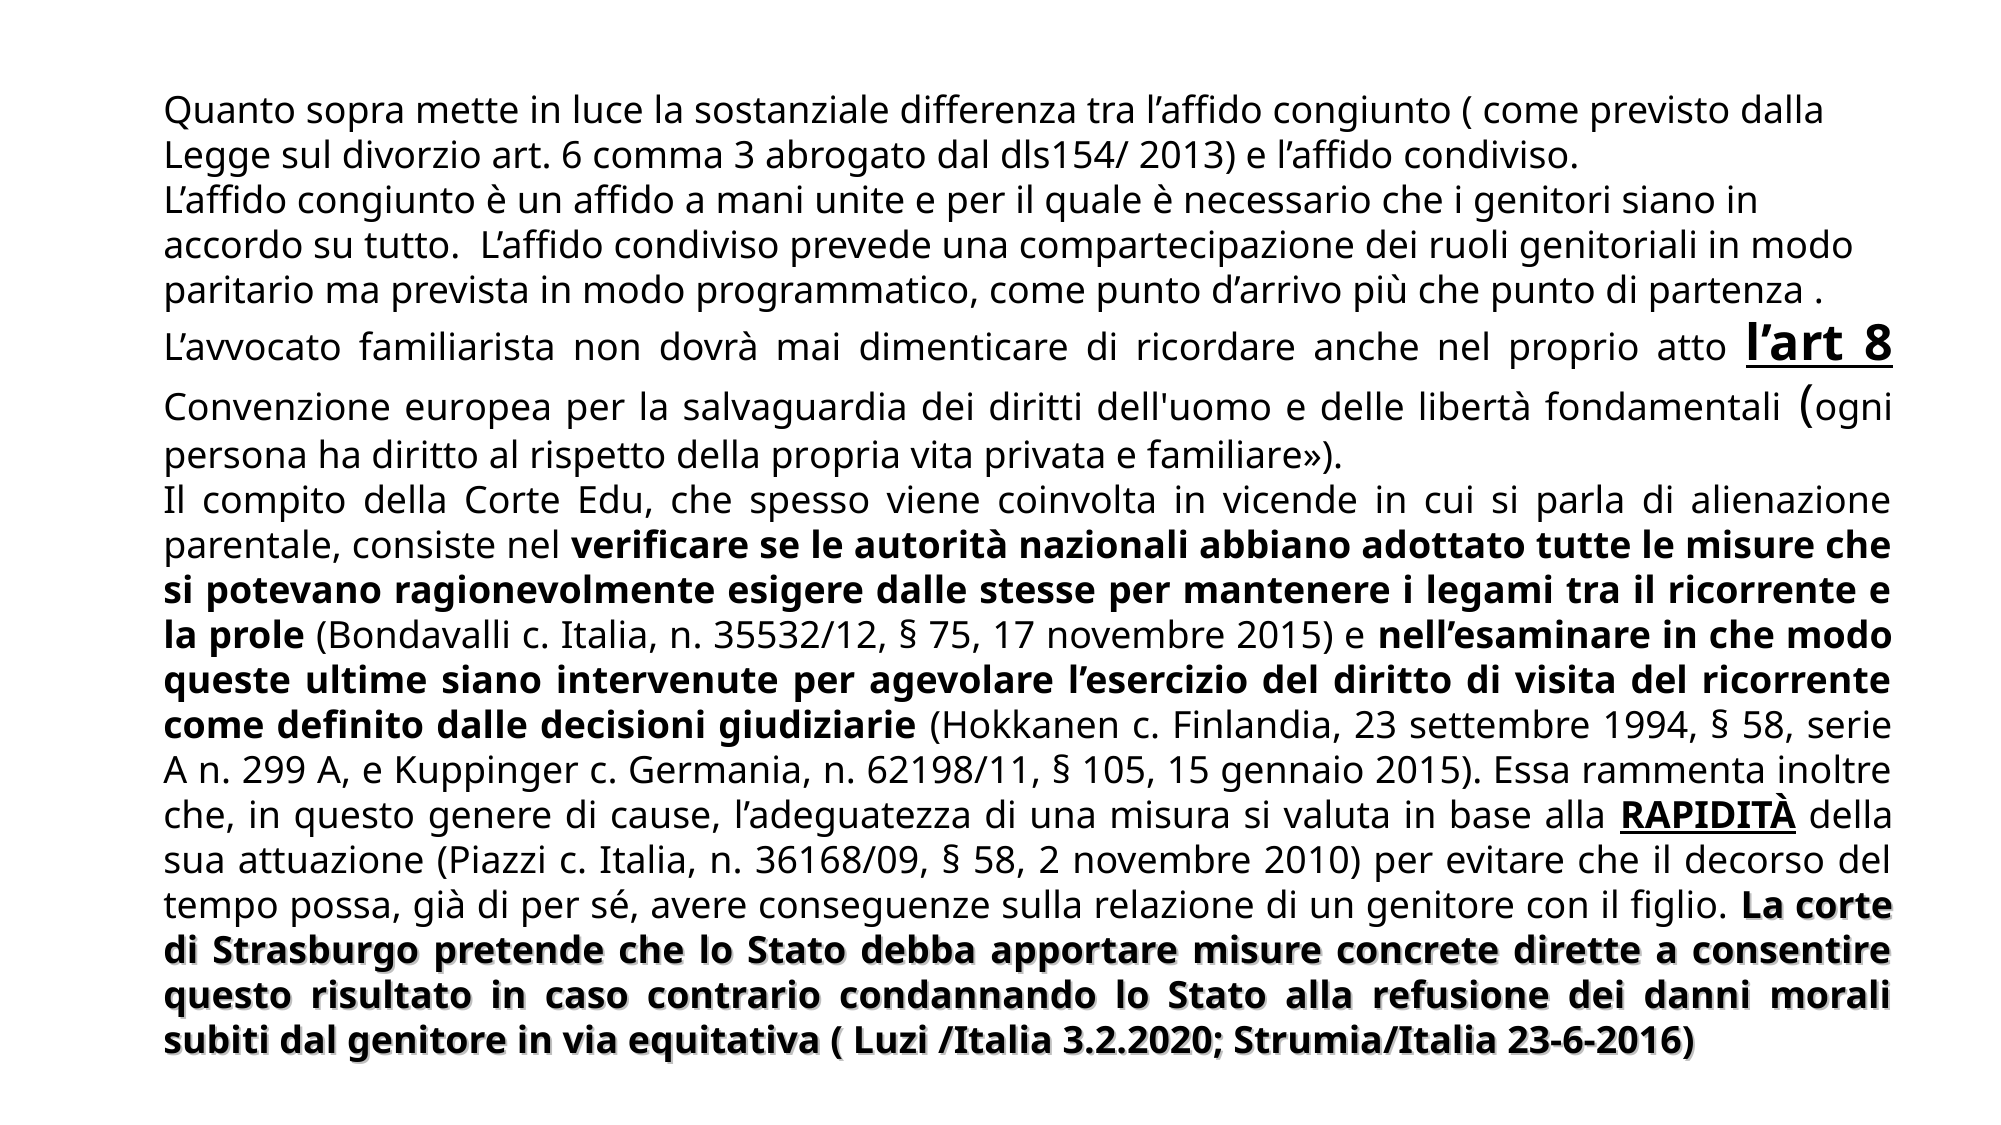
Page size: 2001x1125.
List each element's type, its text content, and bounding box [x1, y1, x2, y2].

text_box Quanto sopra mette in luce la sostanziale differenza tra l’affido congiunto ( come previsto dalla Legge sul divorzio art. 6 comma 3 abrogato dal dls154/ 2013) e l’affido condiviso. L’affido congiunto è un affido a mani unite e per il quale è necessario che i genitori siano in accordo su tutto. L’affido condiviso prevede una compartecipazione dei ruoli genitoriali in modo paritario ma prevista in modo programmatico, come punto d’arrivo più che punto di partenza . L’avvocato familiarista non dovrà mai dimenticare di ricordare anche nel proprio atto l’art 8 Convenzione europea per la salvaguardia dei diritti dell'uomo e delle libertà fondamentali (ogni persona ha diritto al rispetto della propria vita privata e familiare»). Il compito della Corte Edu, che spesso viene coinvolta in vicende in cui si parla di alienazione parentale, consiste nel verificare se le autorità nazionali abbiano adottato tutte le misure che si potevano ragionevolmente esigere dalle stesse per mantenere i legami tra il ricorrente e la prole (Bondavalli c. Italia, n. 35532/12, § 75, 17 novembre 2015) e nell’esaminare in che modo queste ultime siano intervenute per agevolare l’esercizio del diritto di visita del ricorrente come definito dalle decisioni giudiziarie (Hokkanen c. Finlandia, 23 settembre 1994, § 58, serie A n. 299 A, e Kuppinger c. Germania, n. 62198/11, § 105, 15 gennaio 2015). Essa rammenta inoltre che, in questo genere di cause, l’adeguatezza di una misura si valuta in base alla RAPIDITÀ della sua attuazione (Piazzi c. Italia, n. 36168/09, § 58, 2 novembre 2010) per evitare che il decorso del tempo possa, già di per sé, avere conseguenze sulla relazione di un genitore con il figlio. La corte di Strasburgo pretende che lo Stato debba apportare misure concrete dirette a consentire questo risultato in caso contrario condannando lo Stato alla refusione dei danni morali subiti dal genitore in via equitativa ( Luzi /Italia 3.2.2020; Strumia/Italia 23-6-2016) [148, 78, 1908, 1068]
